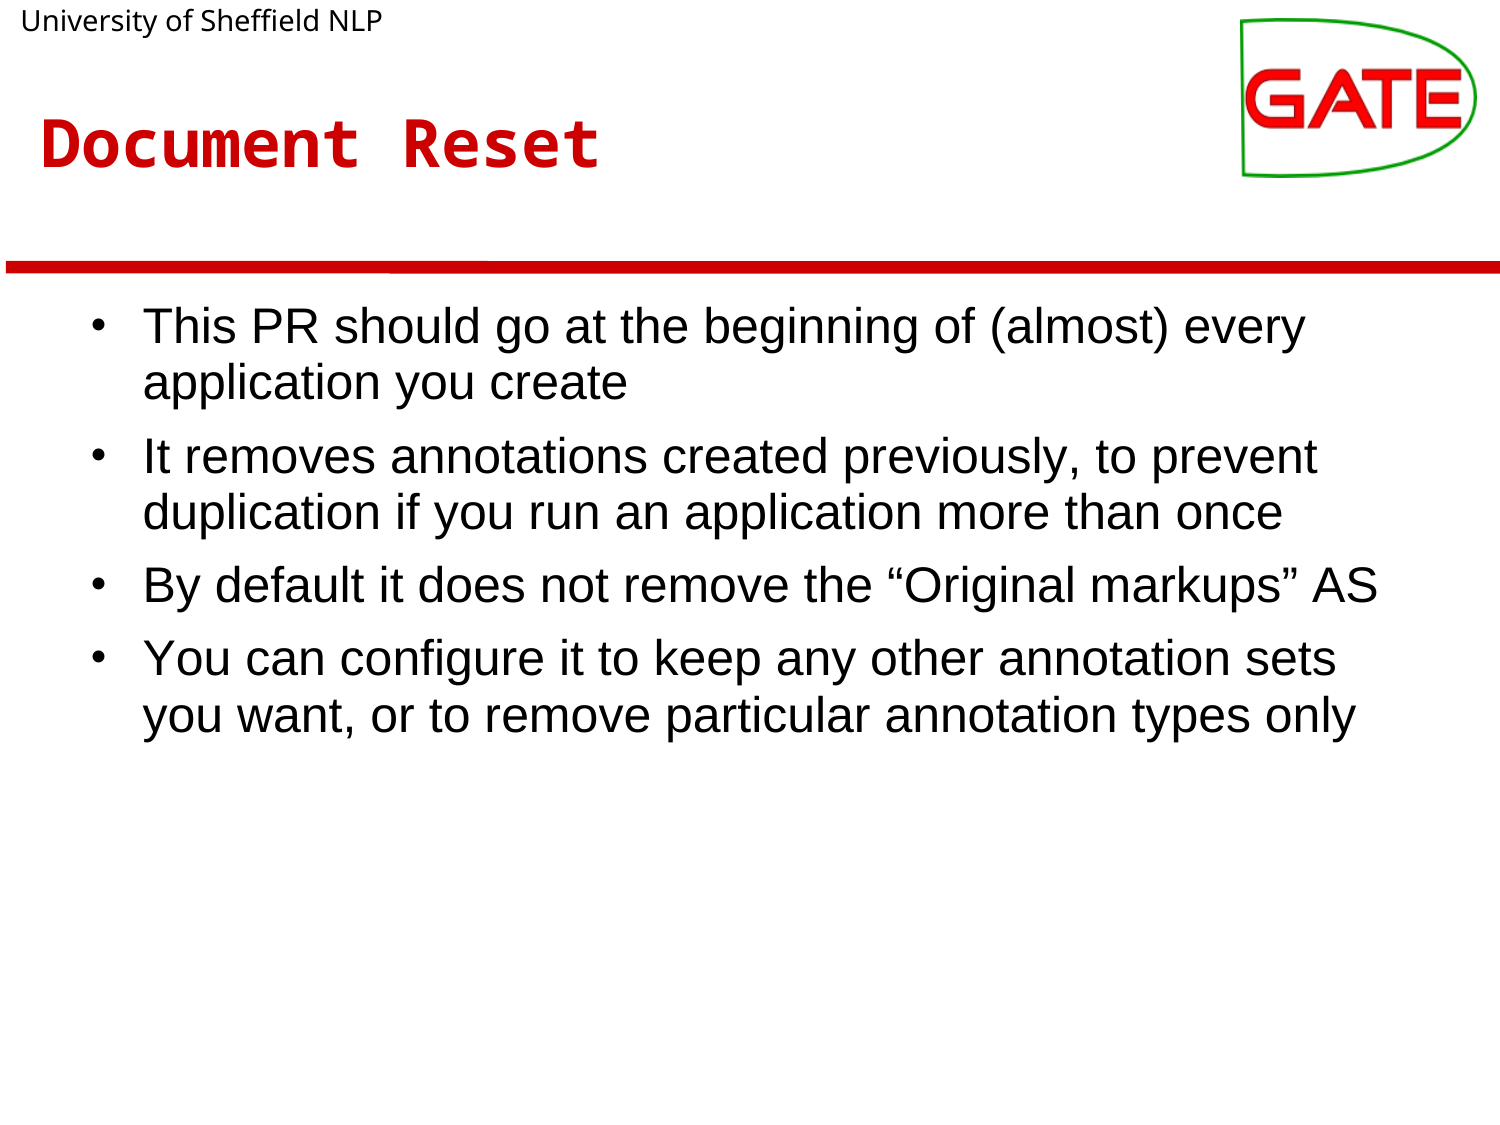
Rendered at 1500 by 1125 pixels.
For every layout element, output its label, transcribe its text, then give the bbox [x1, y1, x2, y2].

picture [1240, 18, 1477, 178]
title Document Reset [41, 38, 1386, 250]
list This PR should go at the beginning of (almost) every application you create It removes annotations created previously, to prevent duplication if you run an application more than once By default it does not remove the “Original markups” AS You can configure it to keep any other annotation sets you want, or to remove particular annotation types only [74, 290, 1419, 1033]
